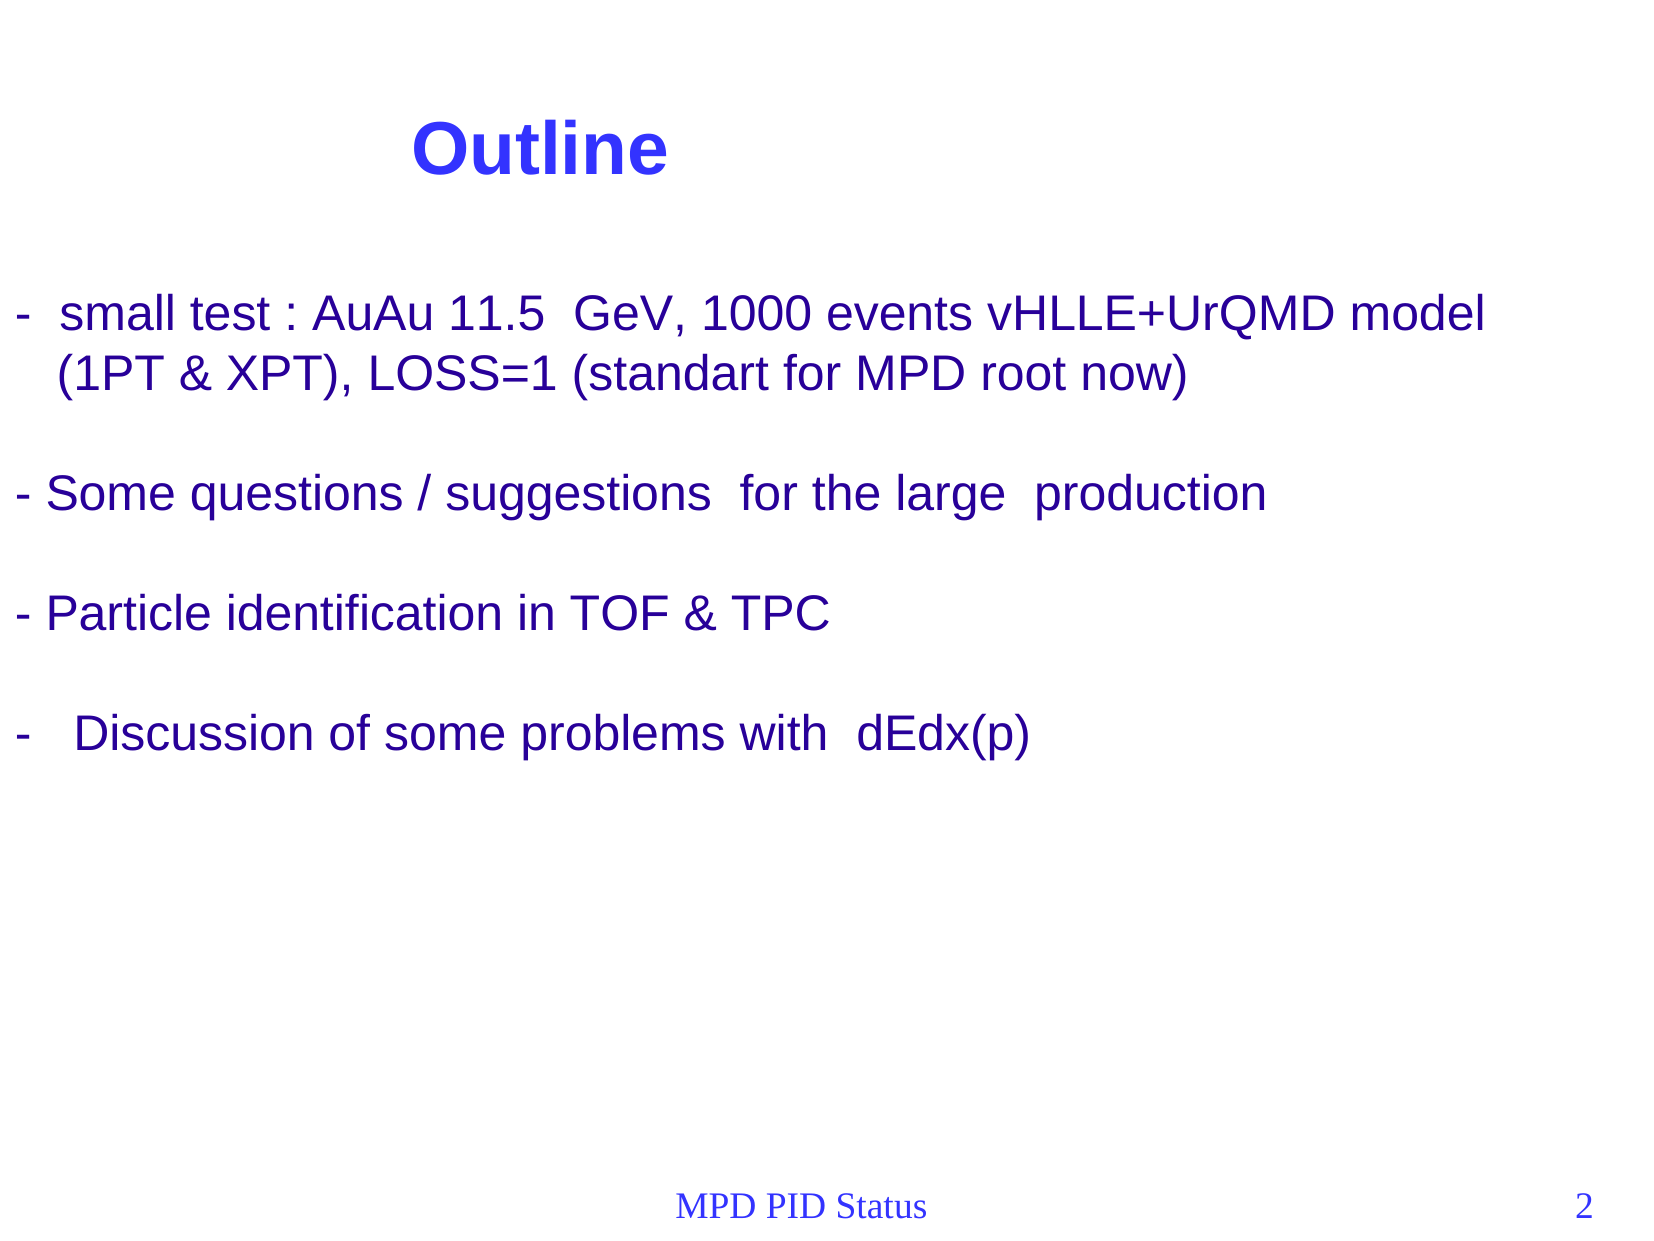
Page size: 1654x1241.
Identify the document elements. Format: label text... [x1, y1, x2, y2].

text_box Outline - small test : AuAu 11.5 GeV, 1000 events vHLLE+UrQMD model (1PT & XPT), LOSS=1 (standart for MPD root now) - Some questions / suggestions for the large production - Particle identification in TOF & TPC - Discussion of some problems with dEdx(p) [0, 42, 1583, 828]
